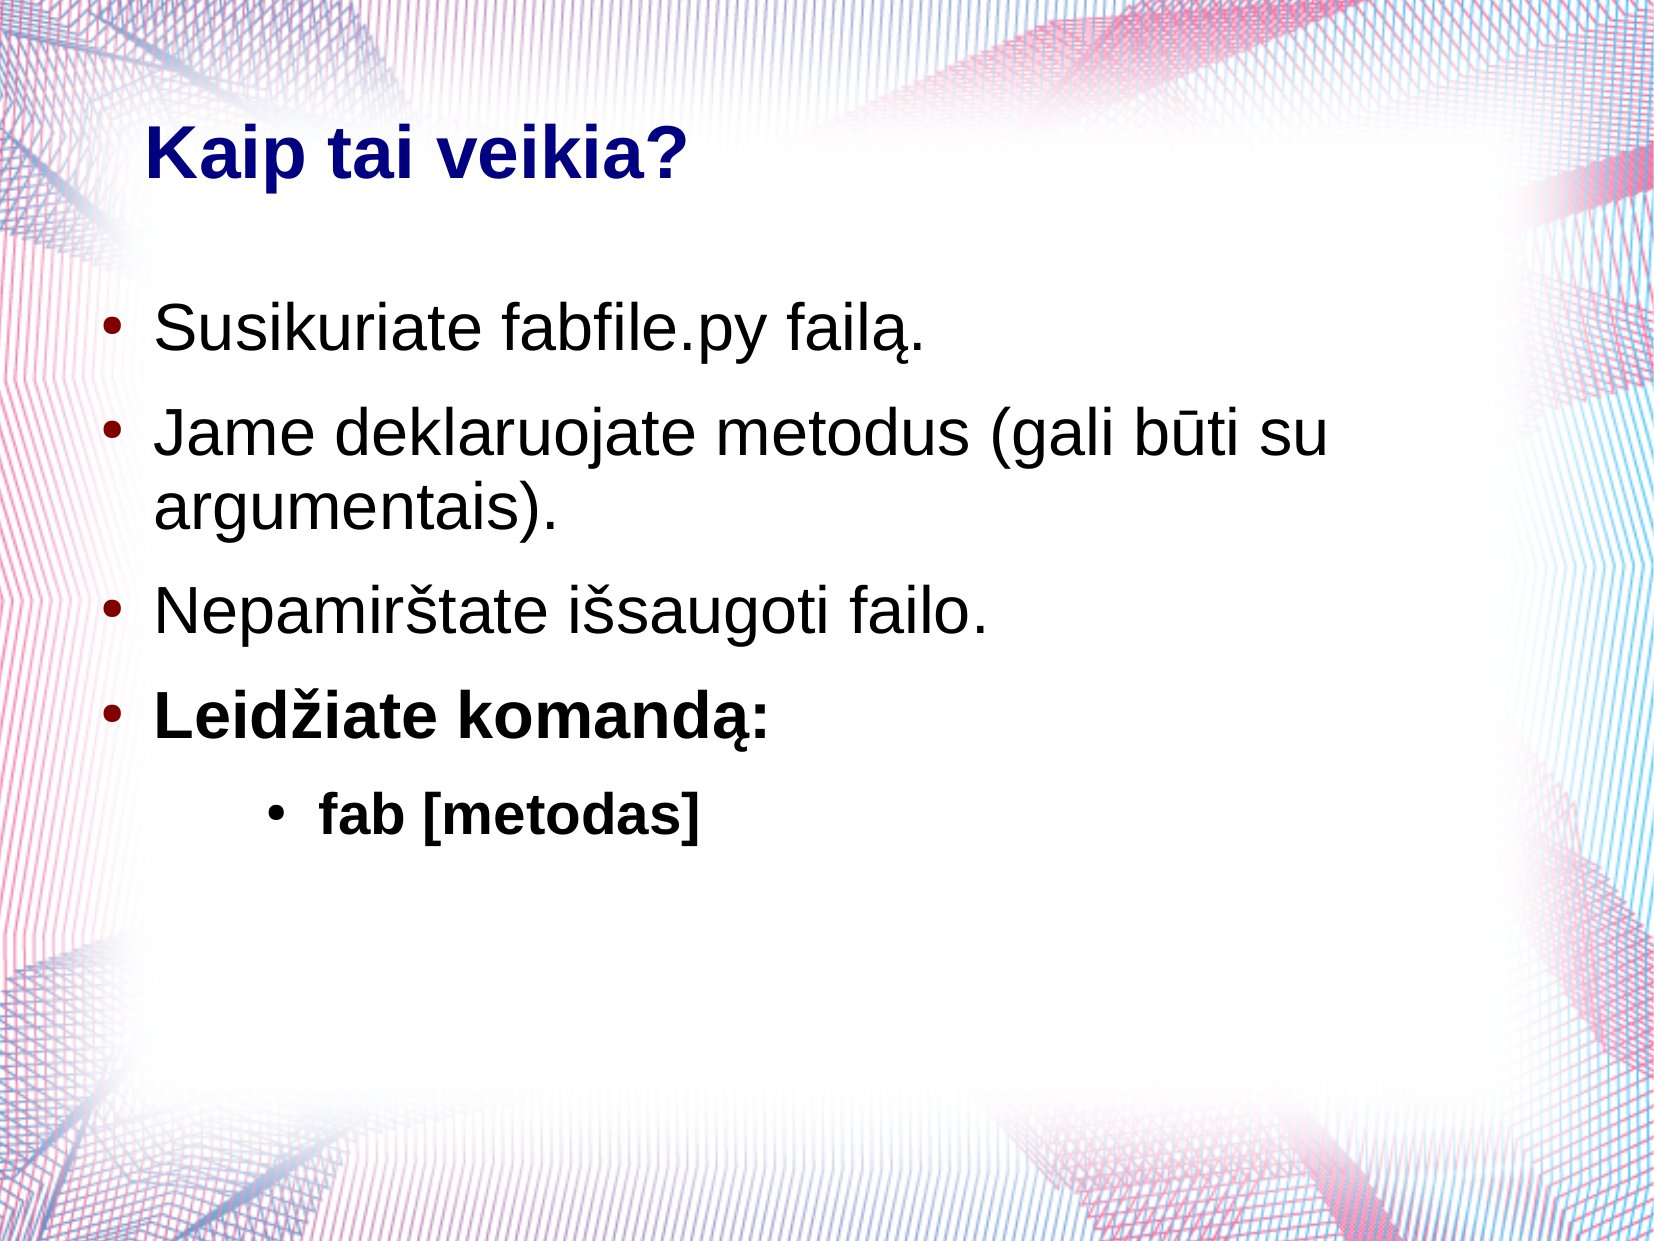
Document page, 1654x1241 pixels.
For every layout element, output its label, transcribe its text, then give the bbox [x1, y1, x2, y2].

title Kaip tai veikia? [82, 49, 1571, 257]
list Susikuriate fabfile.py failą. Jame deklaruojate metodus (gali būti su argumentais). Nepamirštate išsaugoti failo. Leidžiate komandą: fab [metodas] [82, 290, 1571, 1109]
picture [0, 0, 1654, 1241]
